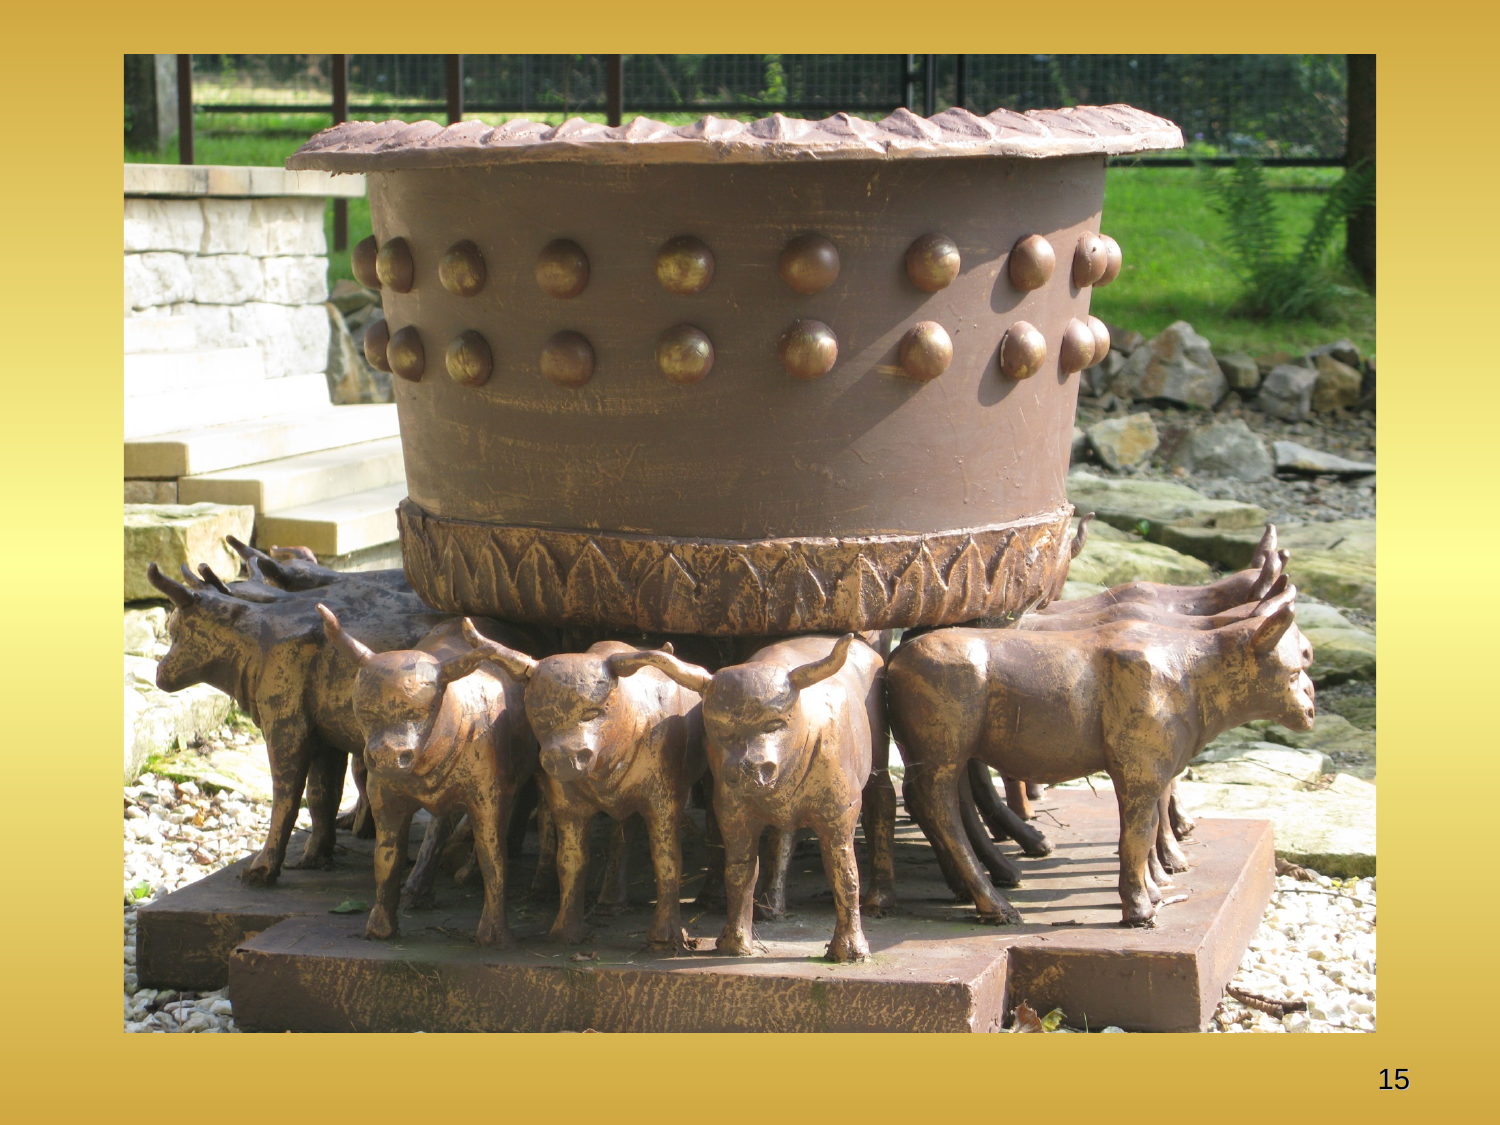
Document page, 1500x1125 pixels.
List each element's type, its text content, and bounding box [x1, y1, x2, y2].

picture [123, 54, 1377, 1033]
text_box <numer> [1074, 1024, 1426, 1103]
